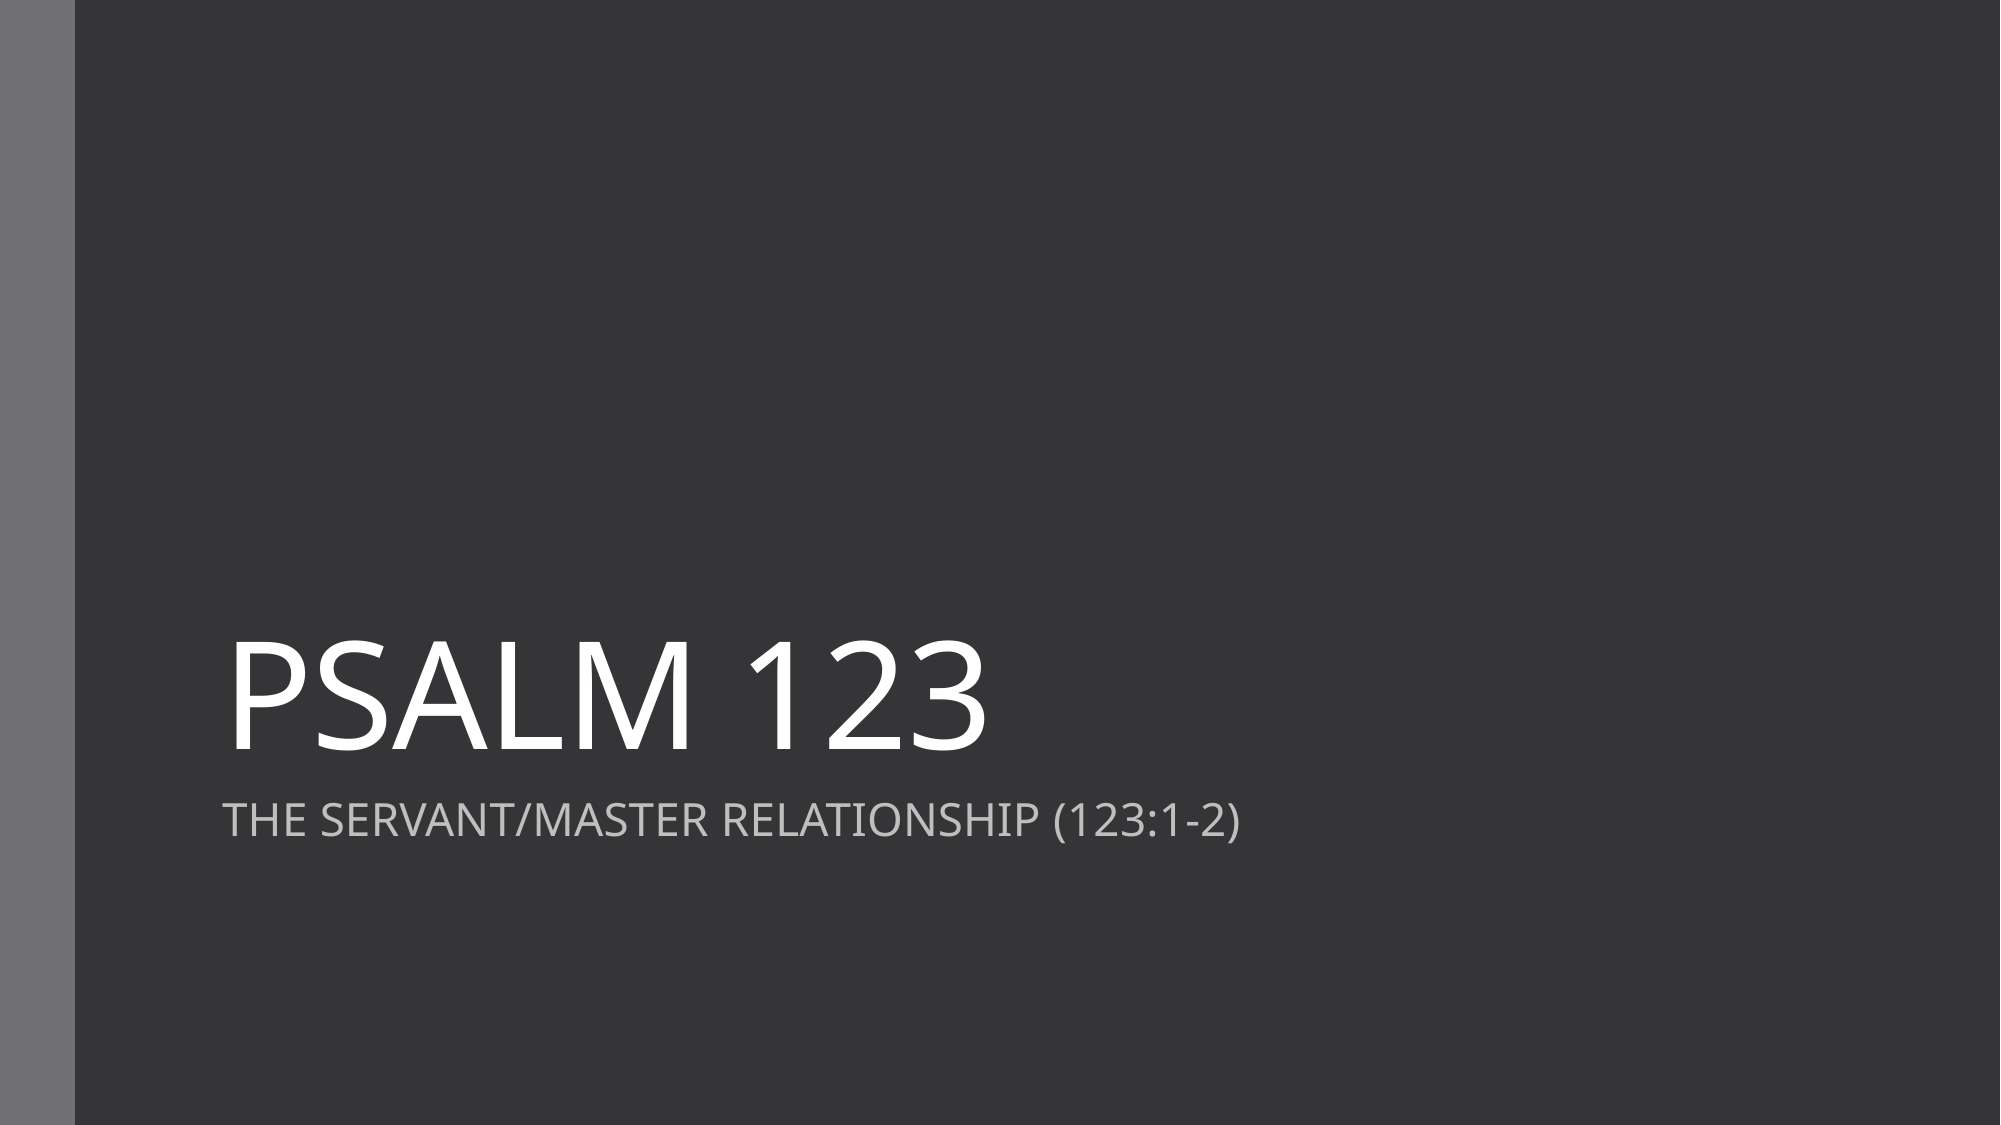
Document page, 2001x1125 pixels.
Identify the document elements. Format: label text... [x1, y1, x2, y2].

subtitle THE SERVANT/MASTER RELATIONSHIP (123:1-2) [206, 787, 1752, 1066]
title PSALM 123 [206, 124, 1752, 787]
